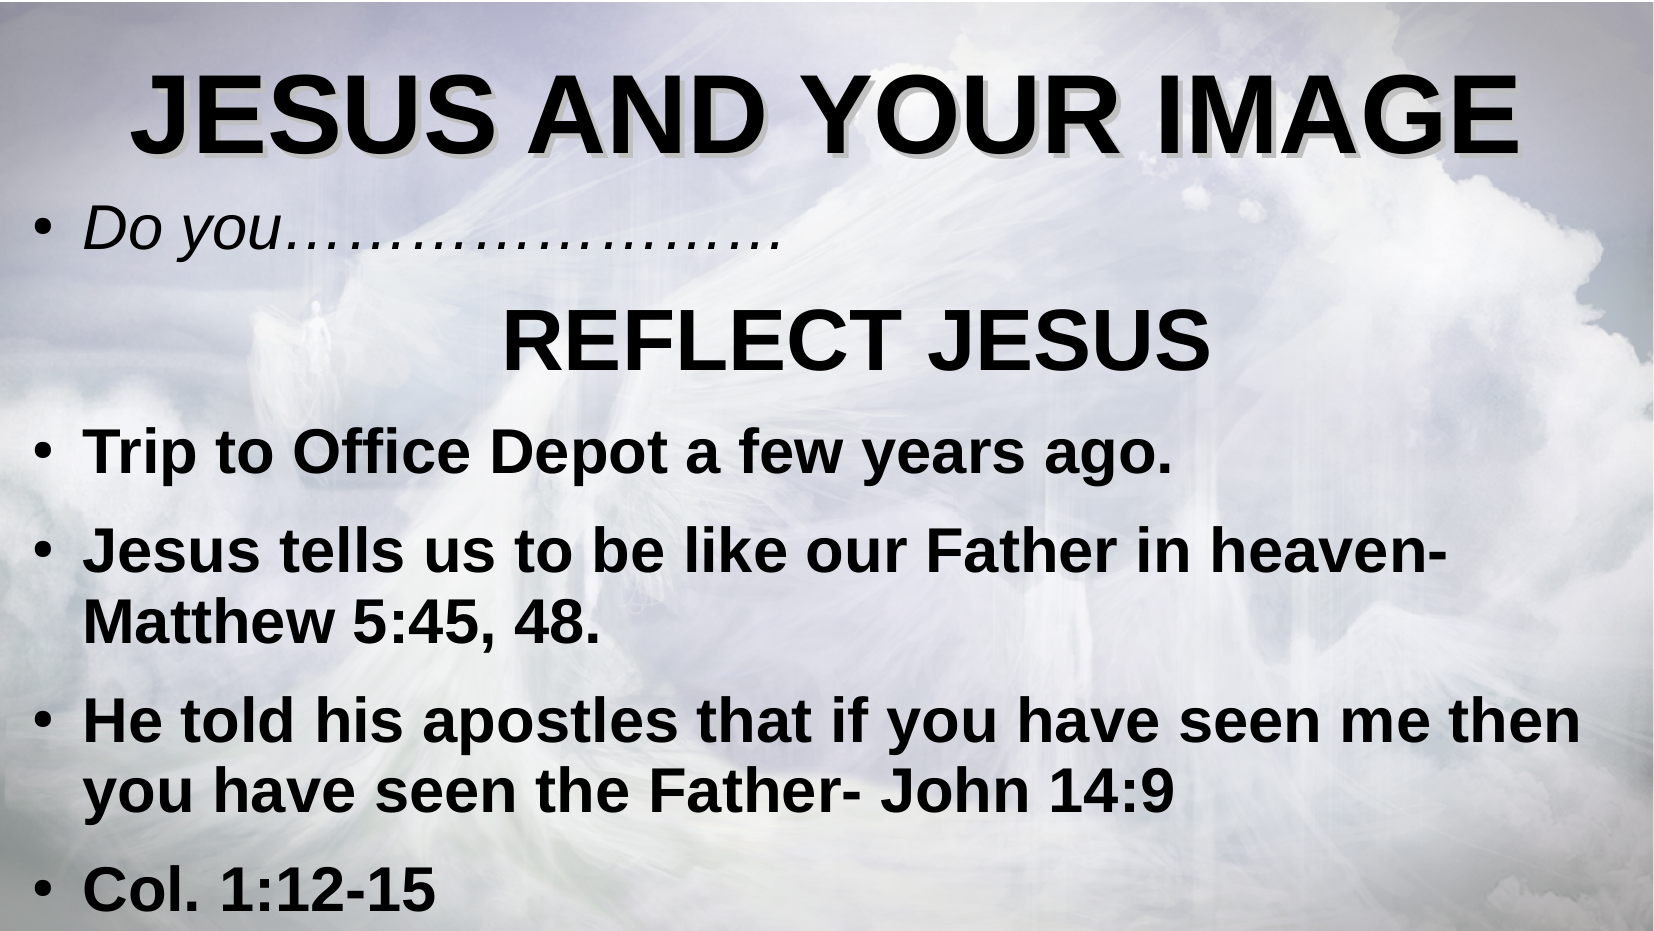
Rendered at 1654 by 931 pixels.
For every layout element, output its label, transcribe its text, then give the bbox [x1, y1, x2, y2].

title JESUS AND YOUR IMAGE [82, 37, 1571, 192]
picture [0, 2, 1654, 931]
list Do you…………………… REFLECT JESUS Trip to Office Depot a few years ago. Jesus tells us to be like our Father in heaven- Matthew 5:45, 48. He told his apostles that if you have seen me then you have seen the Father- John 14:9 Col. 1:12-15 [15, 192, 1651, 931]
